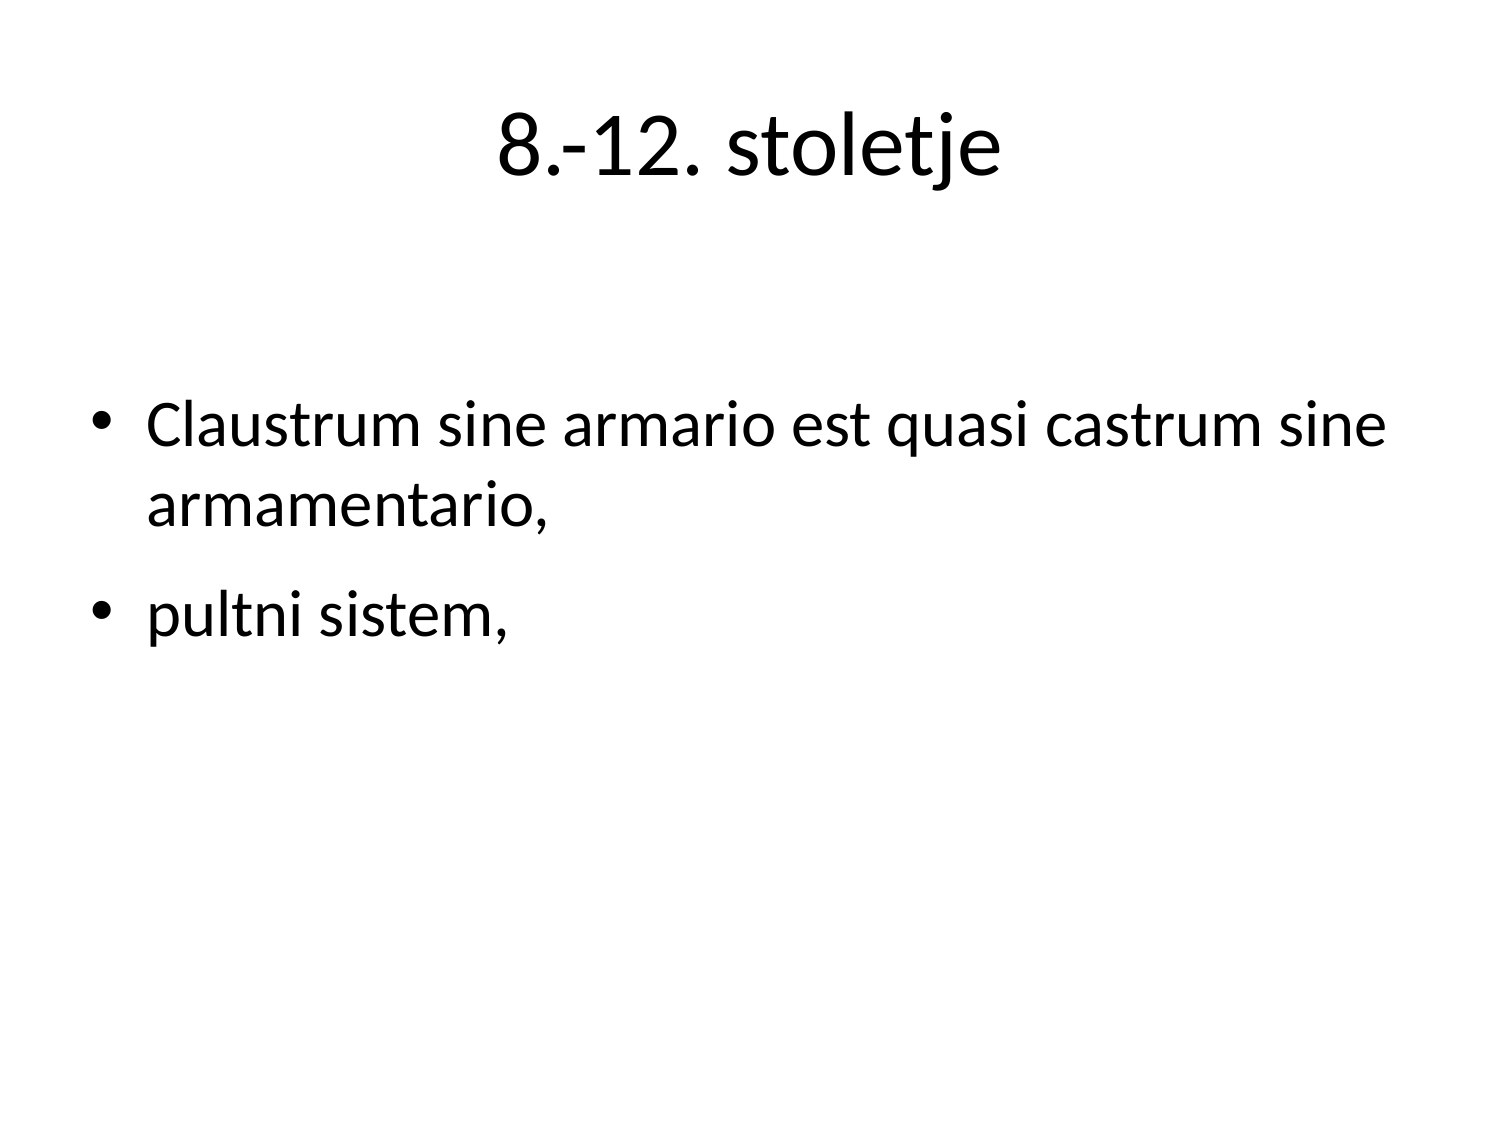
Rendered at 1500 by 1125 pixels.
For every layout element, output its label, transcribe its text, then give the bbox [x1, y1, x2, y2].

title 8.-12. stoletje [75, 45, 1425, 233]
list Claustrum sine armario est quasi castrum sine armamentario, pultni sistem, [75, 262, 1425, 1005]
